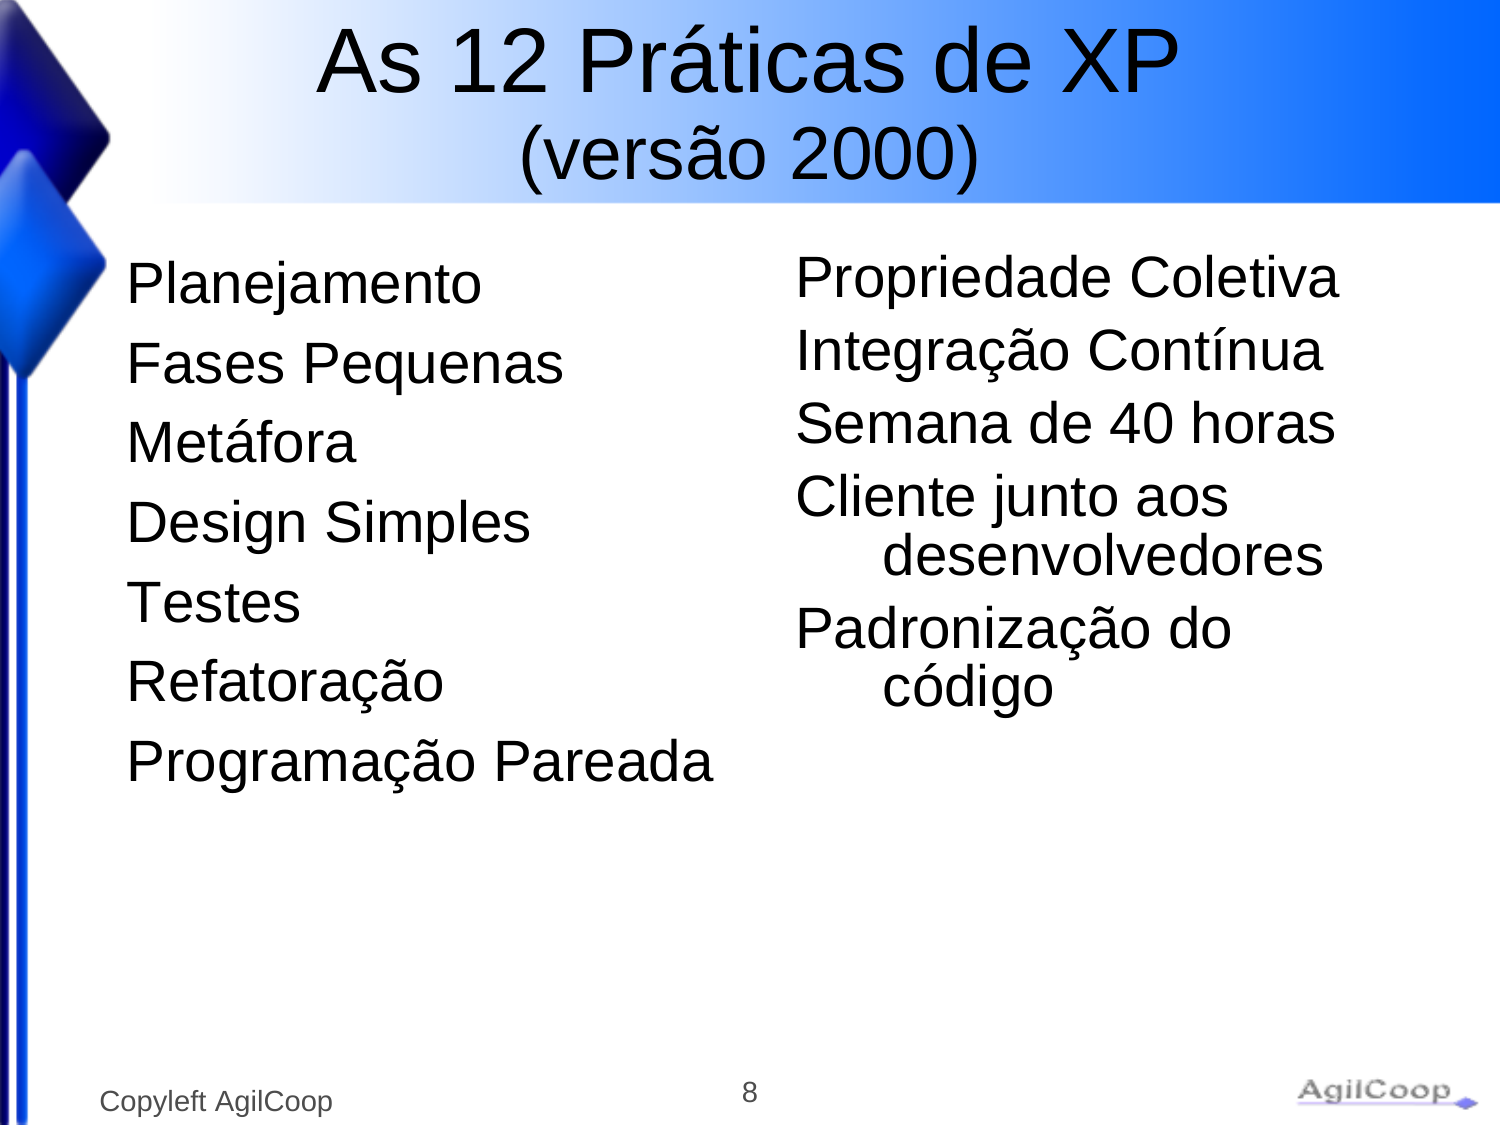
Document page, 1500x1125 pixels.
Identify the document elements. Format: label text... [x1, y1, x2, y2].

list Propriedade Coletiva Integração Contínua Semana de 40 horas Cliente junto aos desenvolvedores Padronização do código [780, 243, 1426, 1006]
picture [0, 0, 1500, 1125]
title As 12 Práticas de XP (versão 2000) [75, 0, 1426, 211]
list Planejamento Fases Pequenas Metáfora Design Simples Testes Refatoração Programação Pareada [112, 243, 757, 1006]
